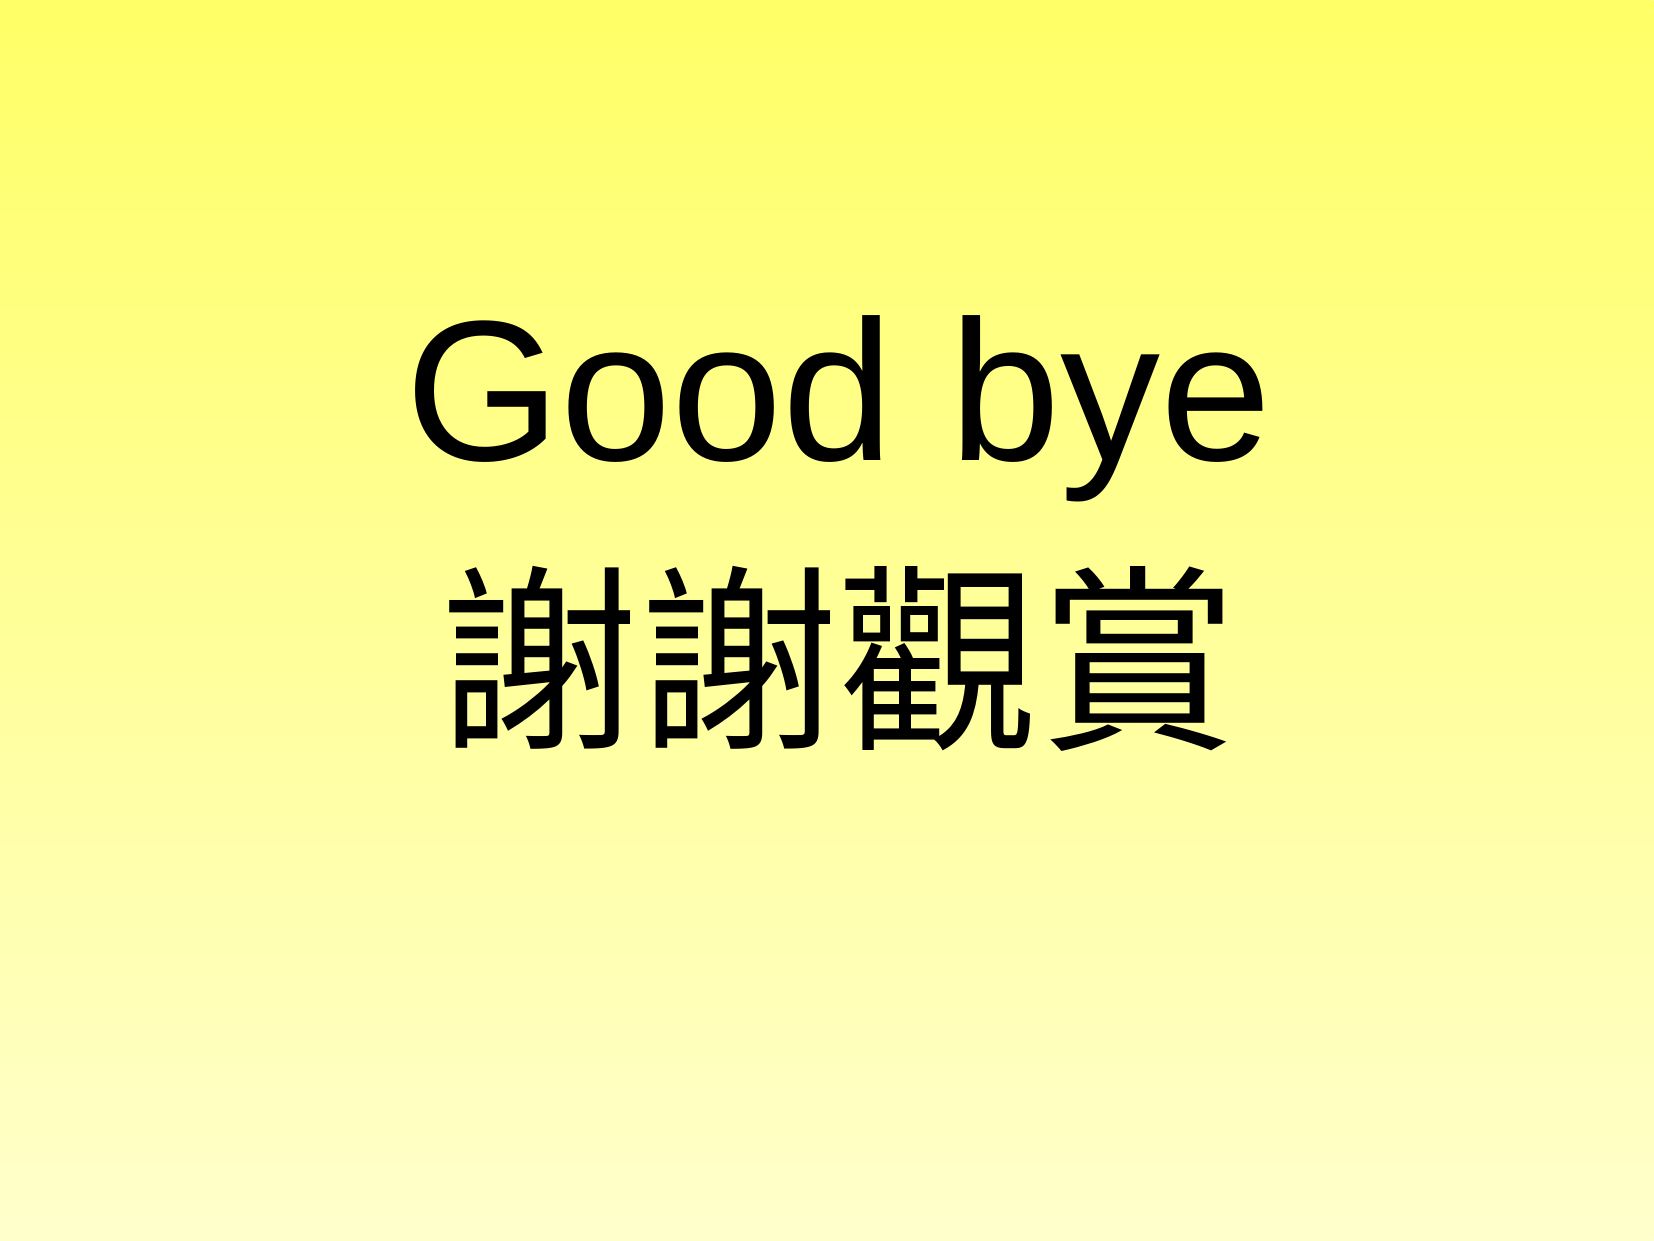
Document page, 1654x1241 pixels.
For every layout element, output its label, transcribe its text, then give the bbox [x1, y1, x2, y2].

subtitle Good bye 謝謝觀賞 [94, 55, 1583, 1016]
